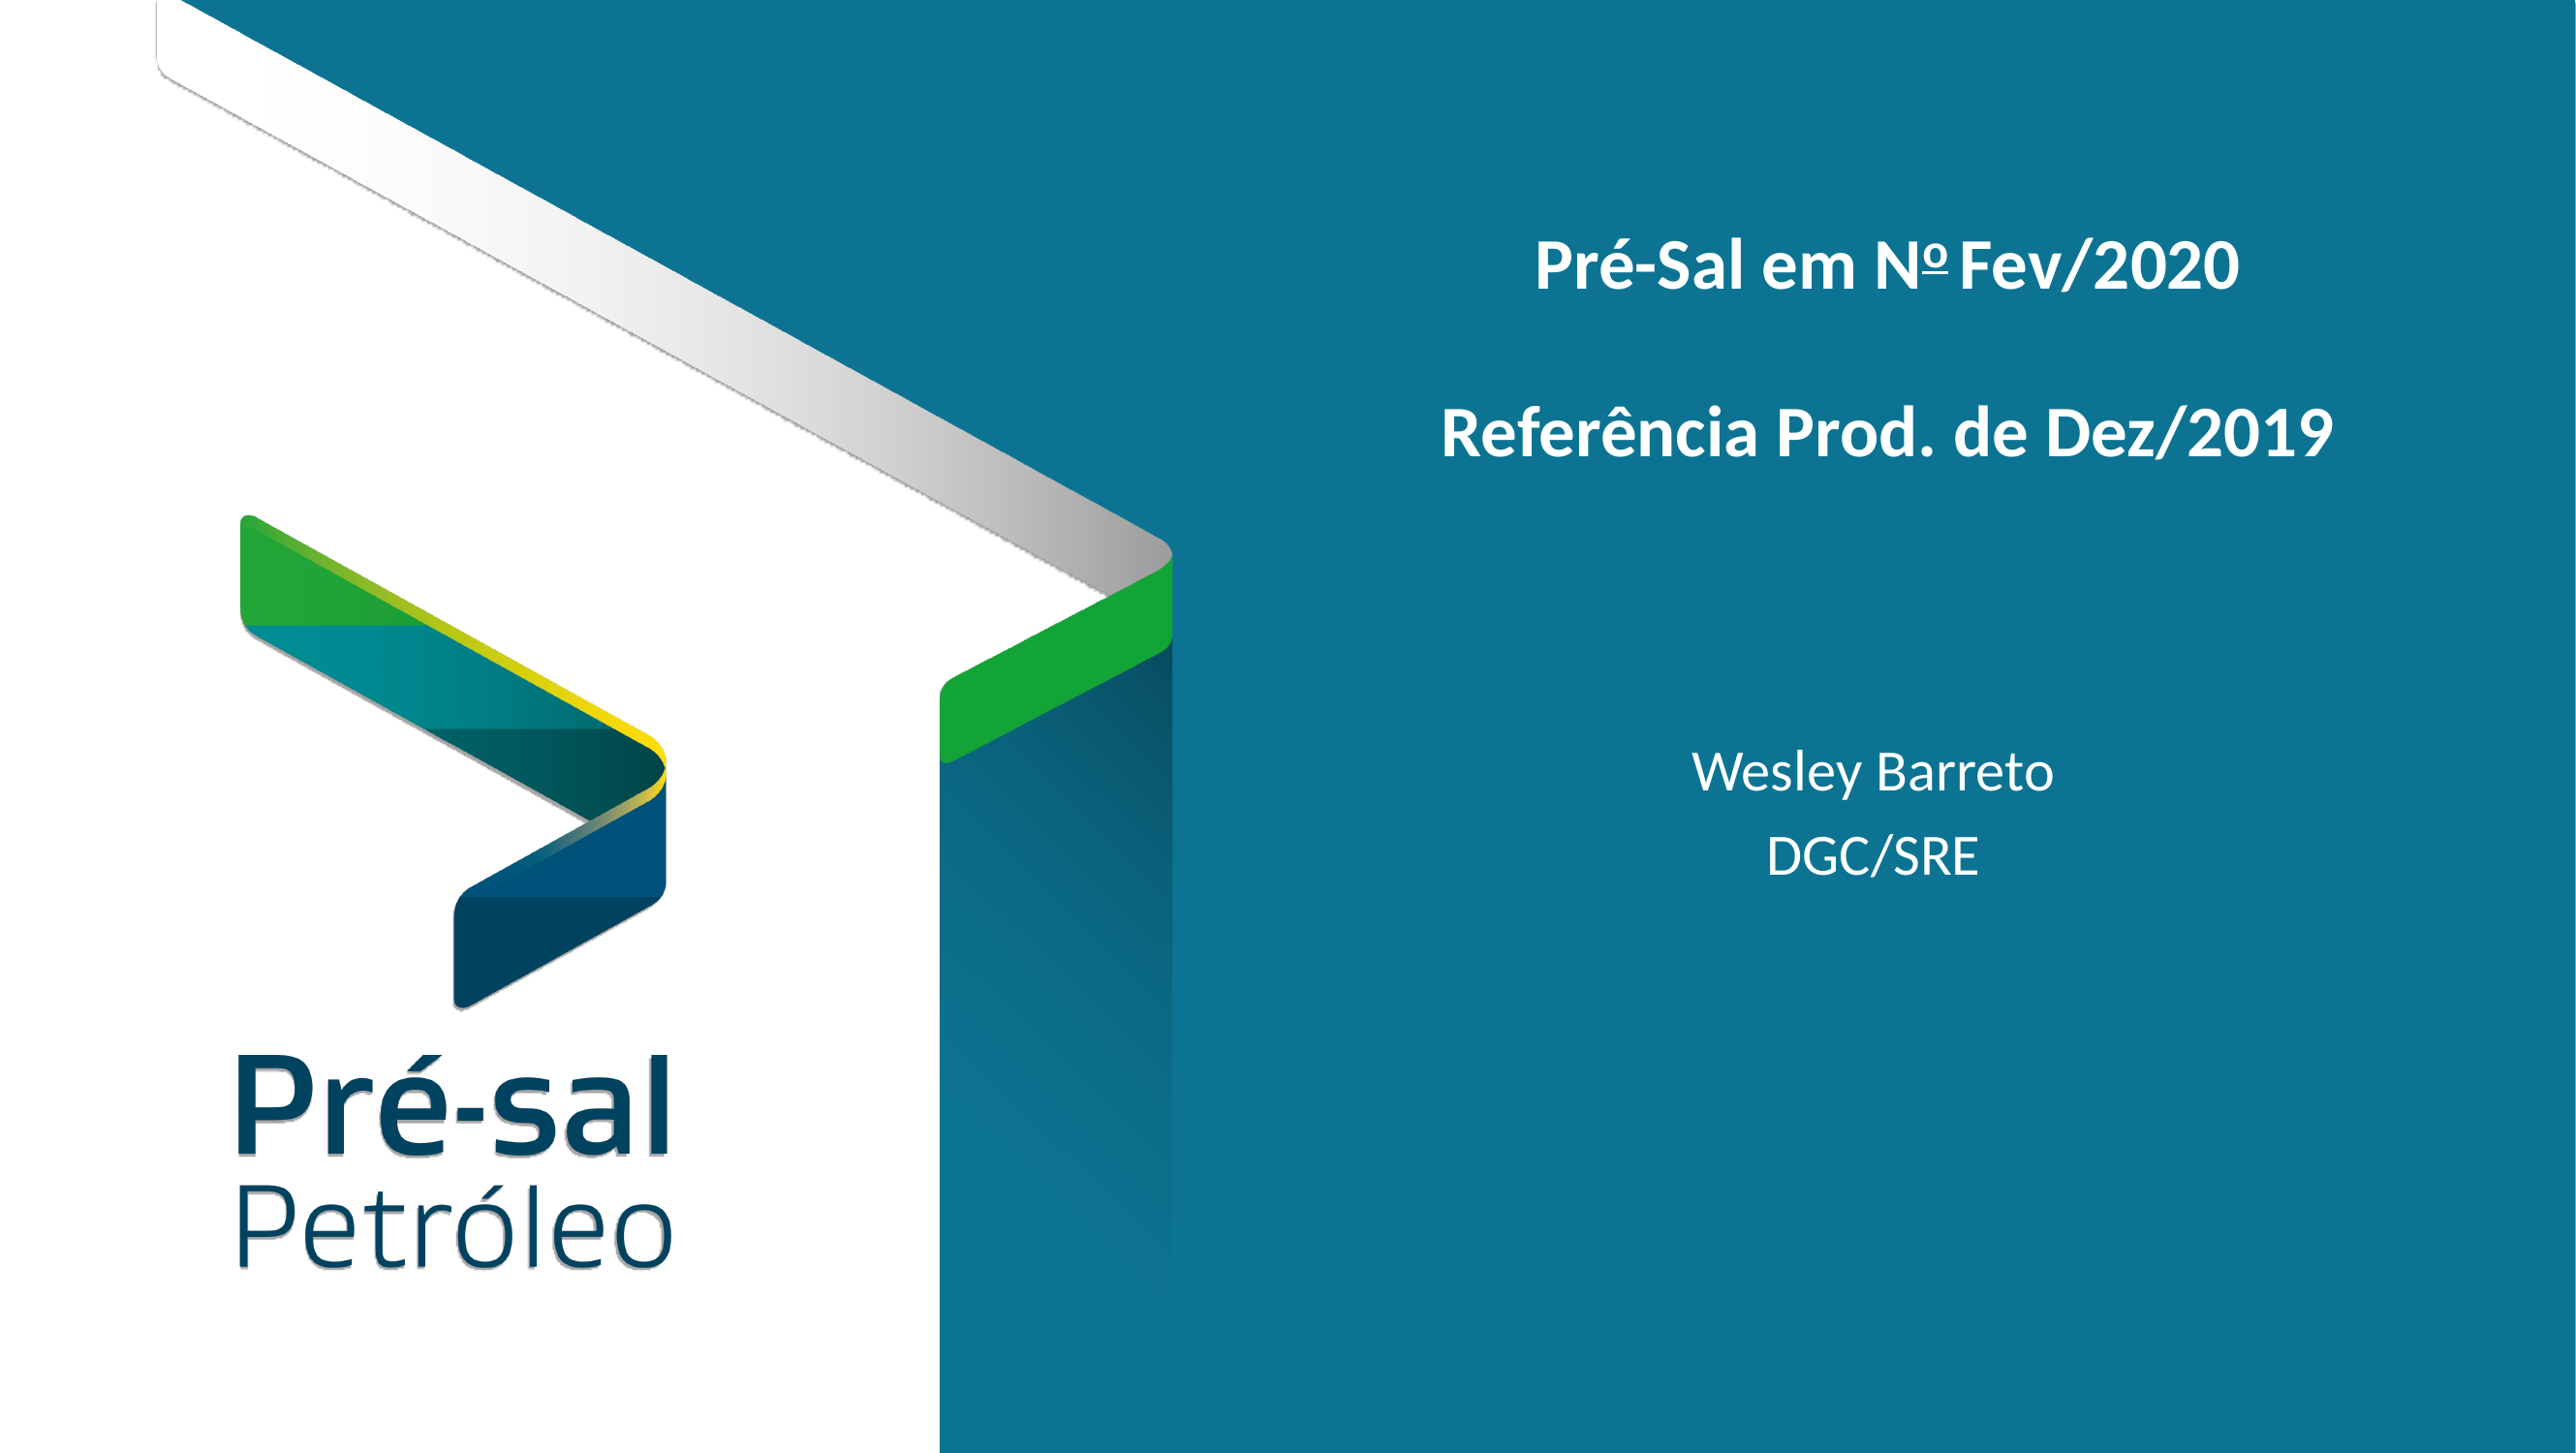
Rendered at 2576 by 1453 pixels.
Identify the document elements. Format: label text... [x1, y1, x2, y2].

text_box Wesley Barreto DGC/SRE [1344, 685, 2404, 934]
text_box Pré-Sal em No Fev/2020 Referência Prod. de Dez/2019 [1282, 195, 2495, 572]
